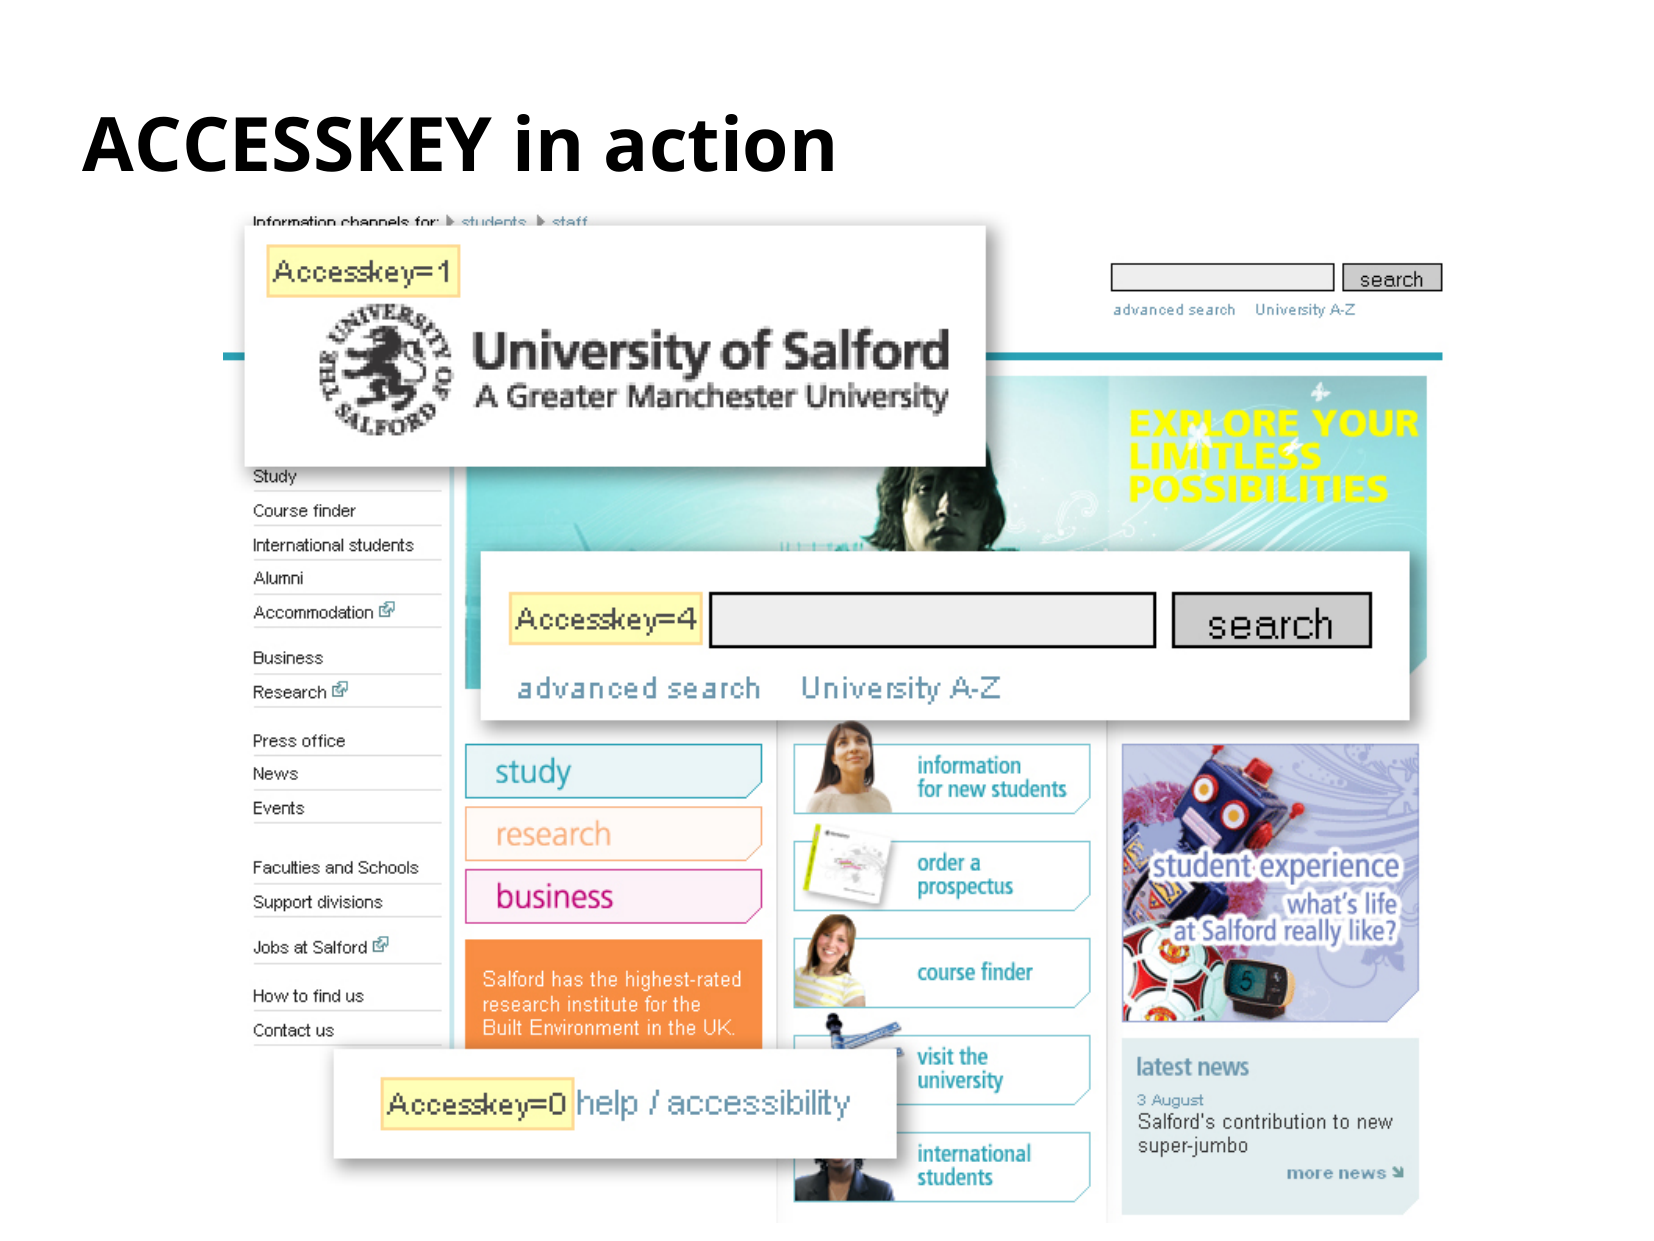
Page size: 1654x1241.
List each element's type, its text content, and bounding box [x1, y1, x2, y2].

picture [223, 204, 1449, 1223]
title ACCESSKEY in action [82, 86, 1571, 200]
